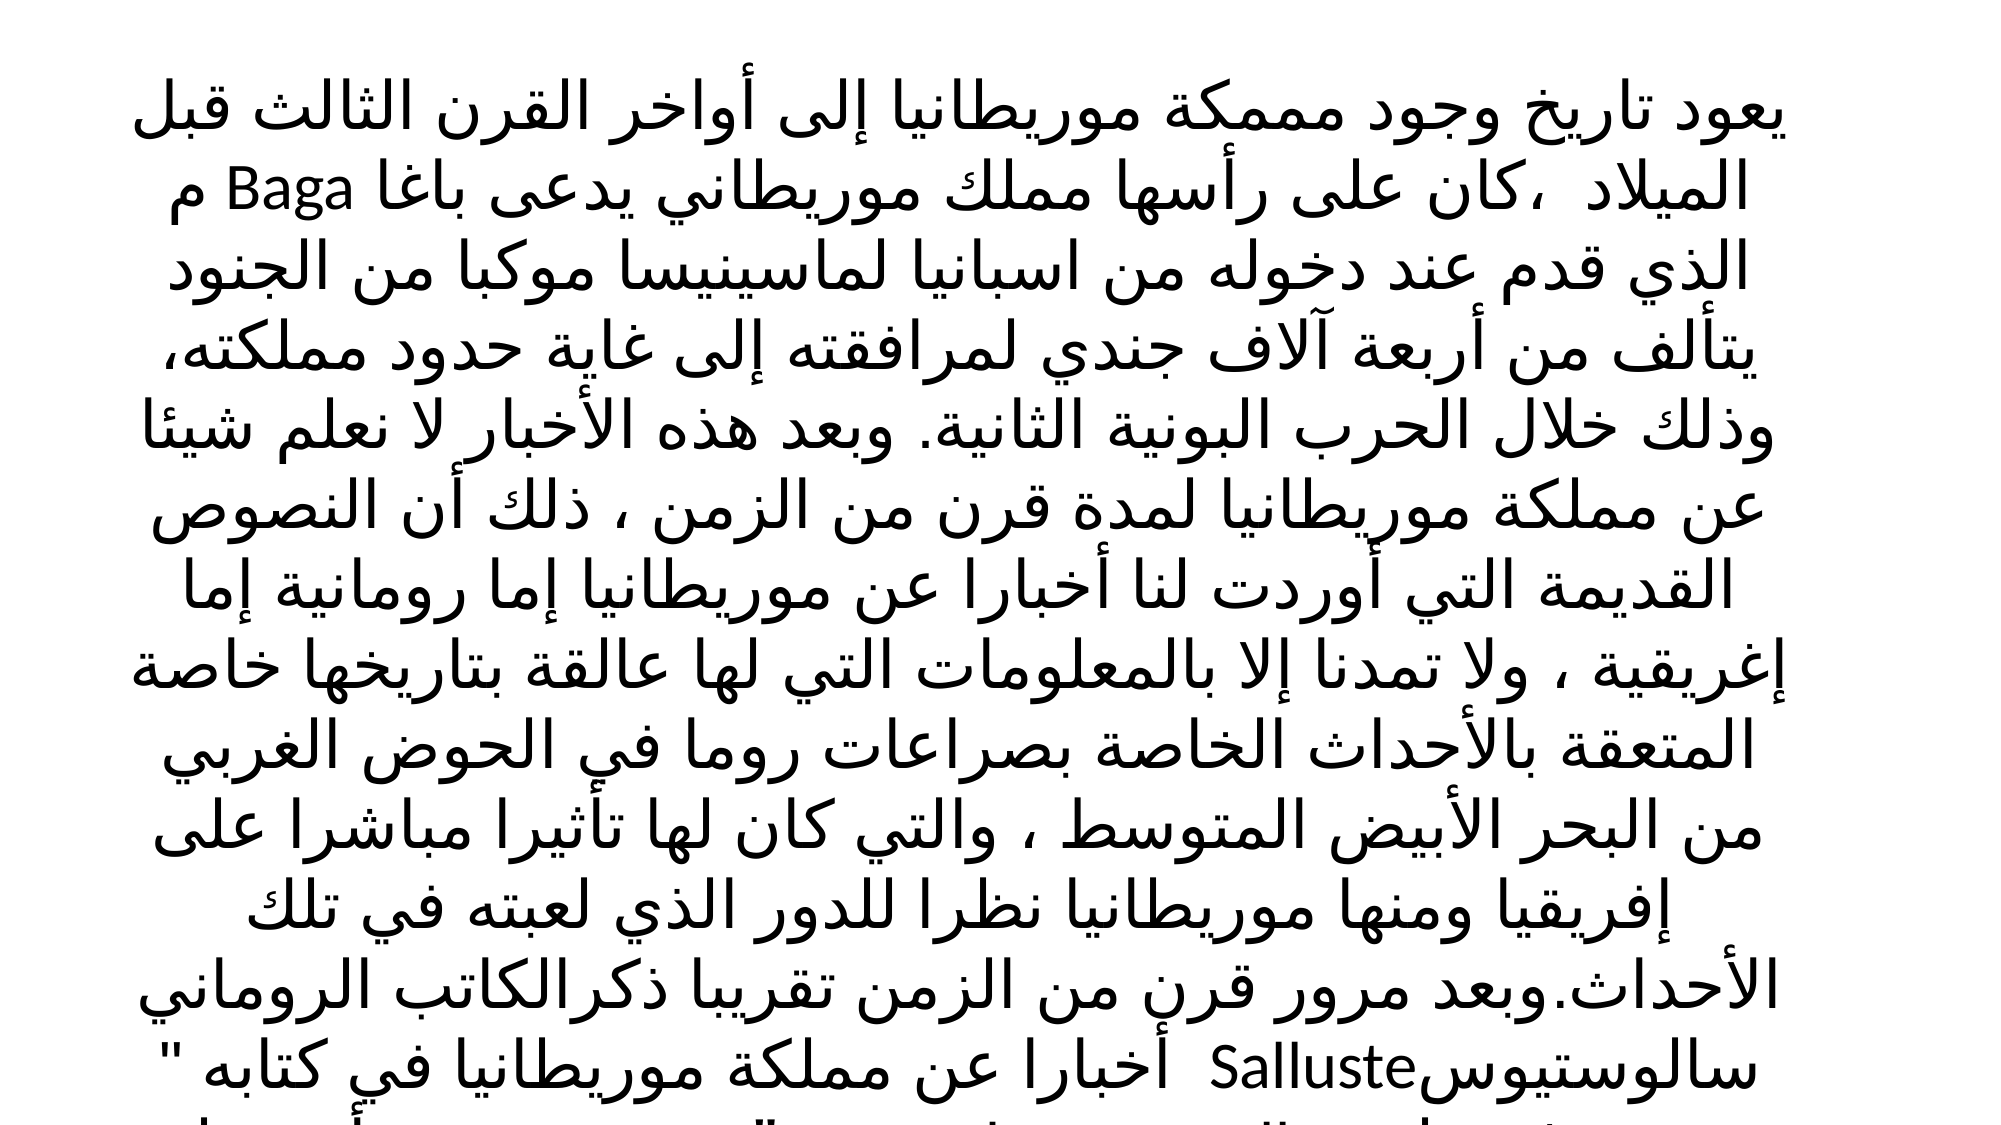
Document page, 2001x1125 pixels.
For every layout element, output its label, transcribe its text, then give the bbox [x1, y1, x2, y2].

text_box يعود تاريخ وجود مممكة موريطانيا إلى أواخر القرن الثالث قبل الميلاد ،كان على رأسها مملك موريطاني يدعى باغا Baga م الذي قدم عند دخوله من اسبانيا لماسينيسا موكبا من الجنود يتألف من أربعة آلاف جندي لمرافقته إلى غاية حدود مملكته، وذلك خلال الحرب البونية الثانية. وبعد هذه الأخبار لا نعلم شيئا عن مملكة موريطانيا لمدة قرن من الزمن ، ذلك أن النصوص القديمة التي أوردت لنا أخبارا عن موريطانيا إما رومانية إما إغريقية ، ولا تمدنا إلا بالمعلومات التي لها عالقة بتاريخها خاصة المتعقة بالأحداث الخاصة بصراعات روما في الحوض الغربي من البحر الأبيض المتوسط ، والتي كان لها تأثيرا مباشرا على إفريقيا ومنها موريطانيا نظرا للدور الذي لعبته في تلك الأحداث.وبعد مرور قرن من الزمن تقريبا ذكرالكاتب الروماني سالوستيوسSalluste أخبارا عن مملكة موريطانيا في كتابه " حرب يوغورطةJugurthanum Bellum "حيث نجده قد أتى على سيرة الملك الذي يدعى بوخوس الأول صهر يوغورطة ملك نوميديا الذي كان تحت إمارته كل المور. [95, 55, 1825, 1121]
